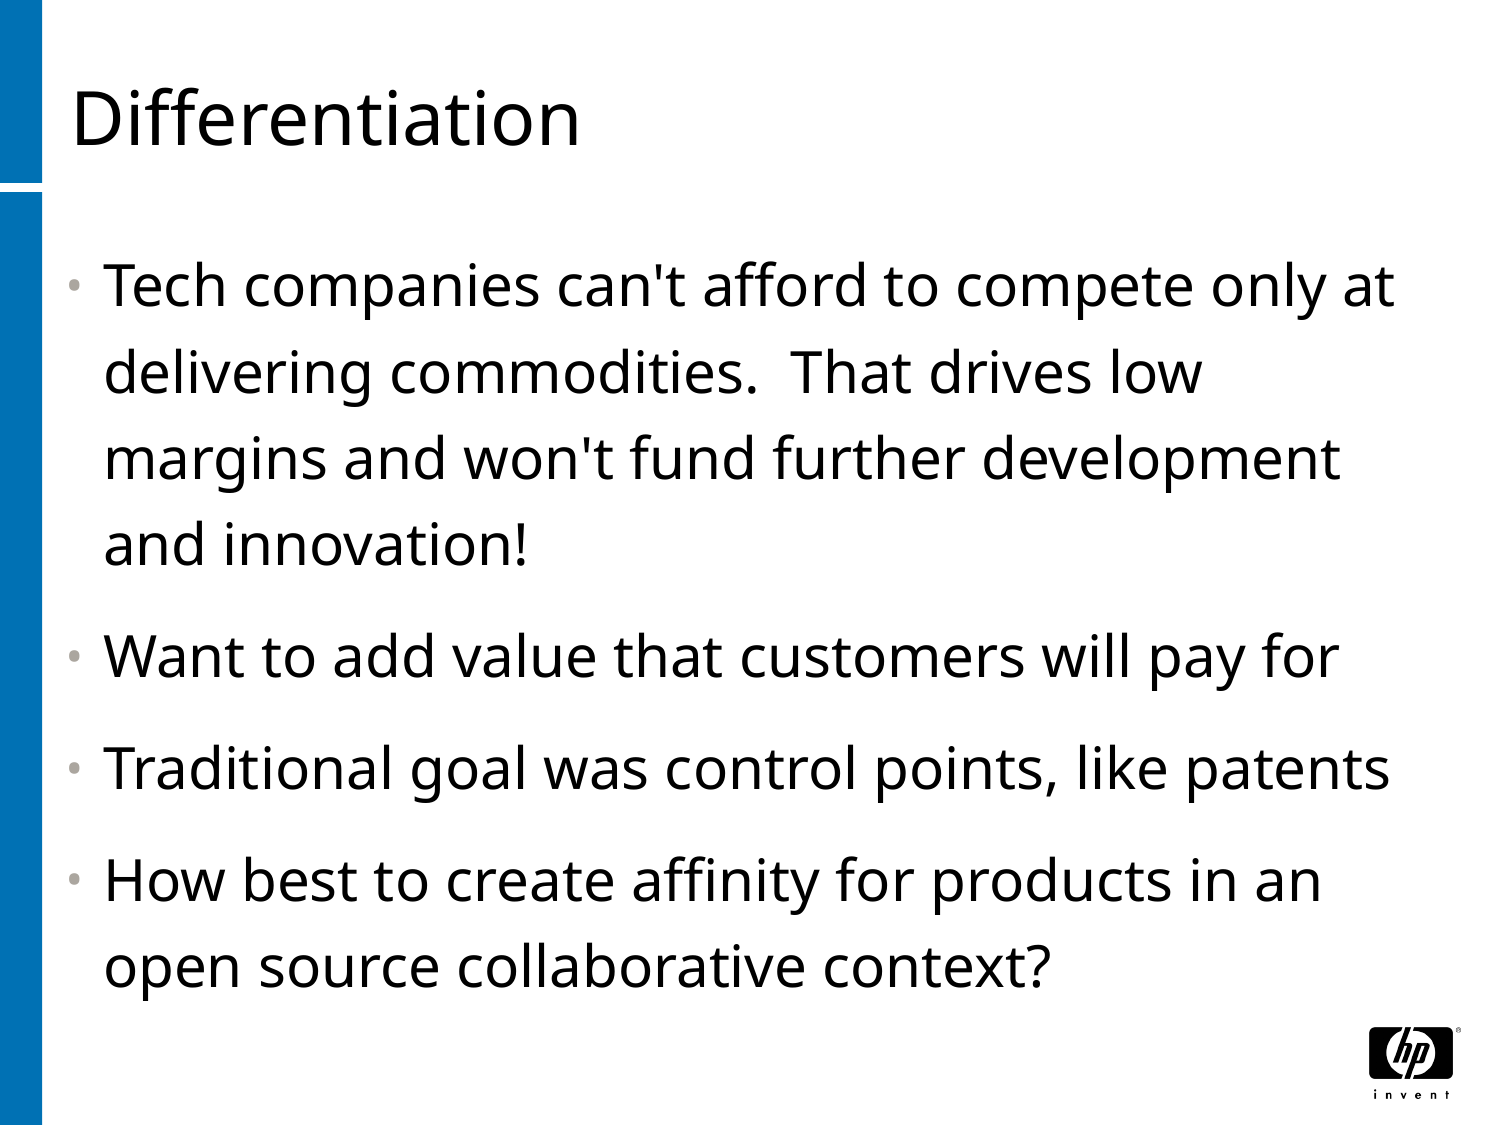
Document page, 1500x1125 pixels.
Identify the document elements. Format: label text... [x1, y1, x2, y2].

title Differentiation [70, 18, 1422, 206]
list Tech companies can't afford to compete only at delivering commodities. That drives low margins and won't fund further development and innovation! Want to add value that customers will pay for Traditional goal was control points, like patents How best to create affinity for products in an open source collaborative context? [65, 237, 1422, 981]
picture [1369, 1027, 1461, 1099]
